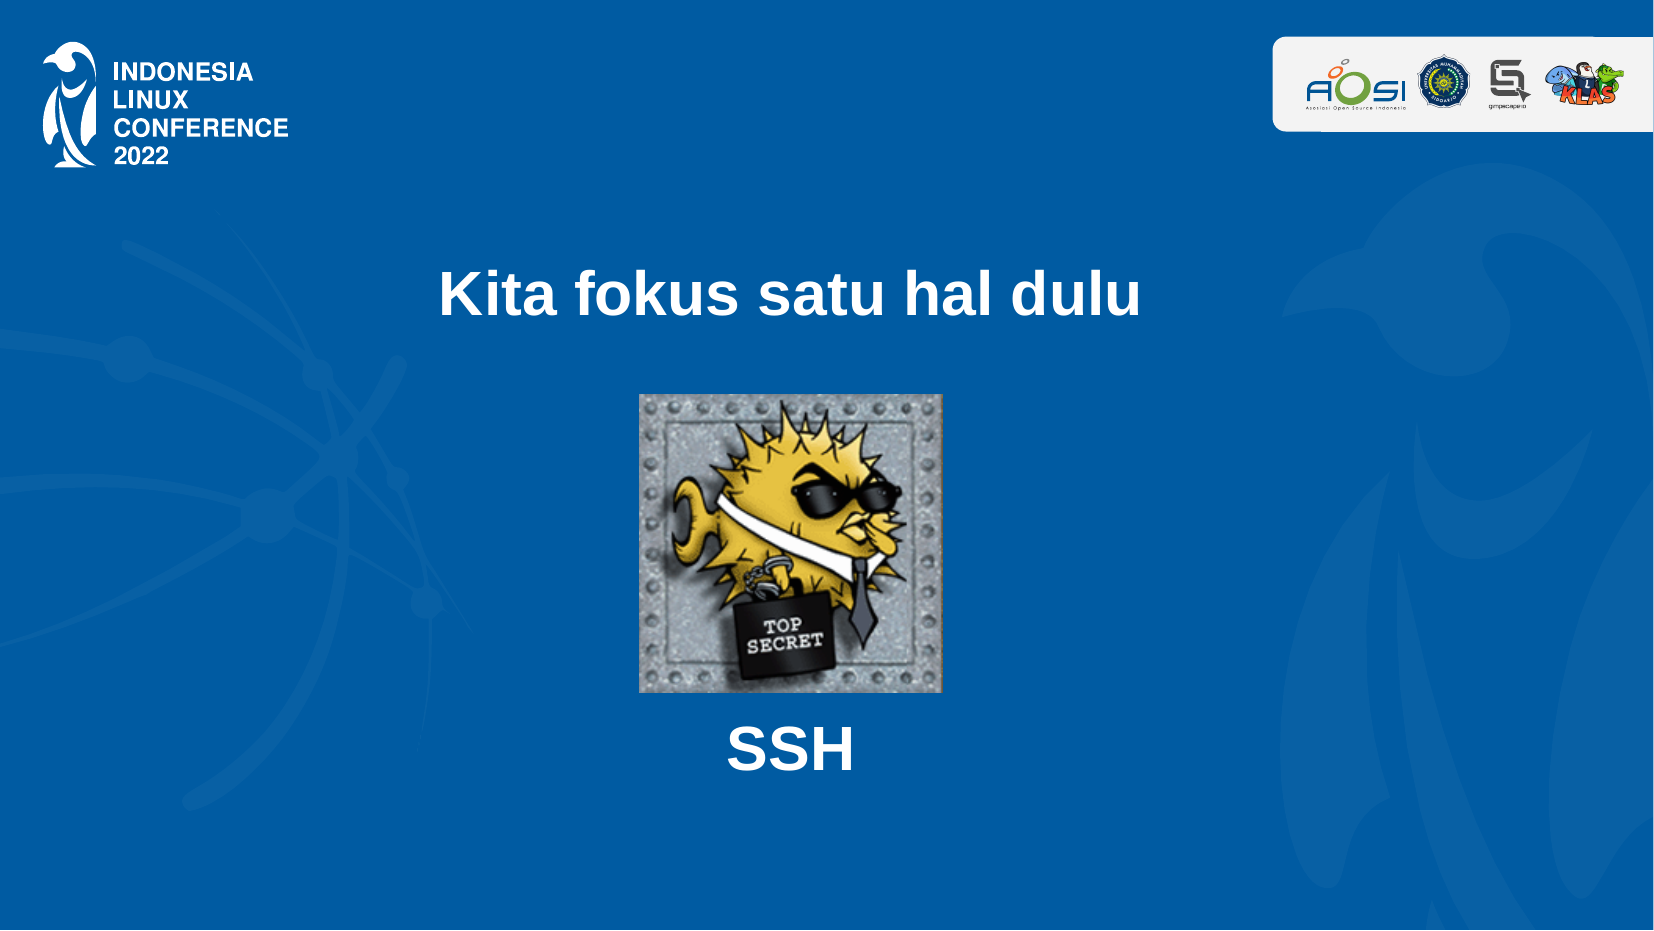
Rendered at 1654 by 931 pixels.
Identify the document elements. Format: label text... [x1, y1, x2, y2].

text_box Kita fokus satu hal dulu [344, 253, 1238, 338]
picture [1545, 62, 1624, 105]
picture [1417, 54, 1471, 108]
text_box SSH [622, 707, 960, 793]
picture [639, 394, 943, 693]
